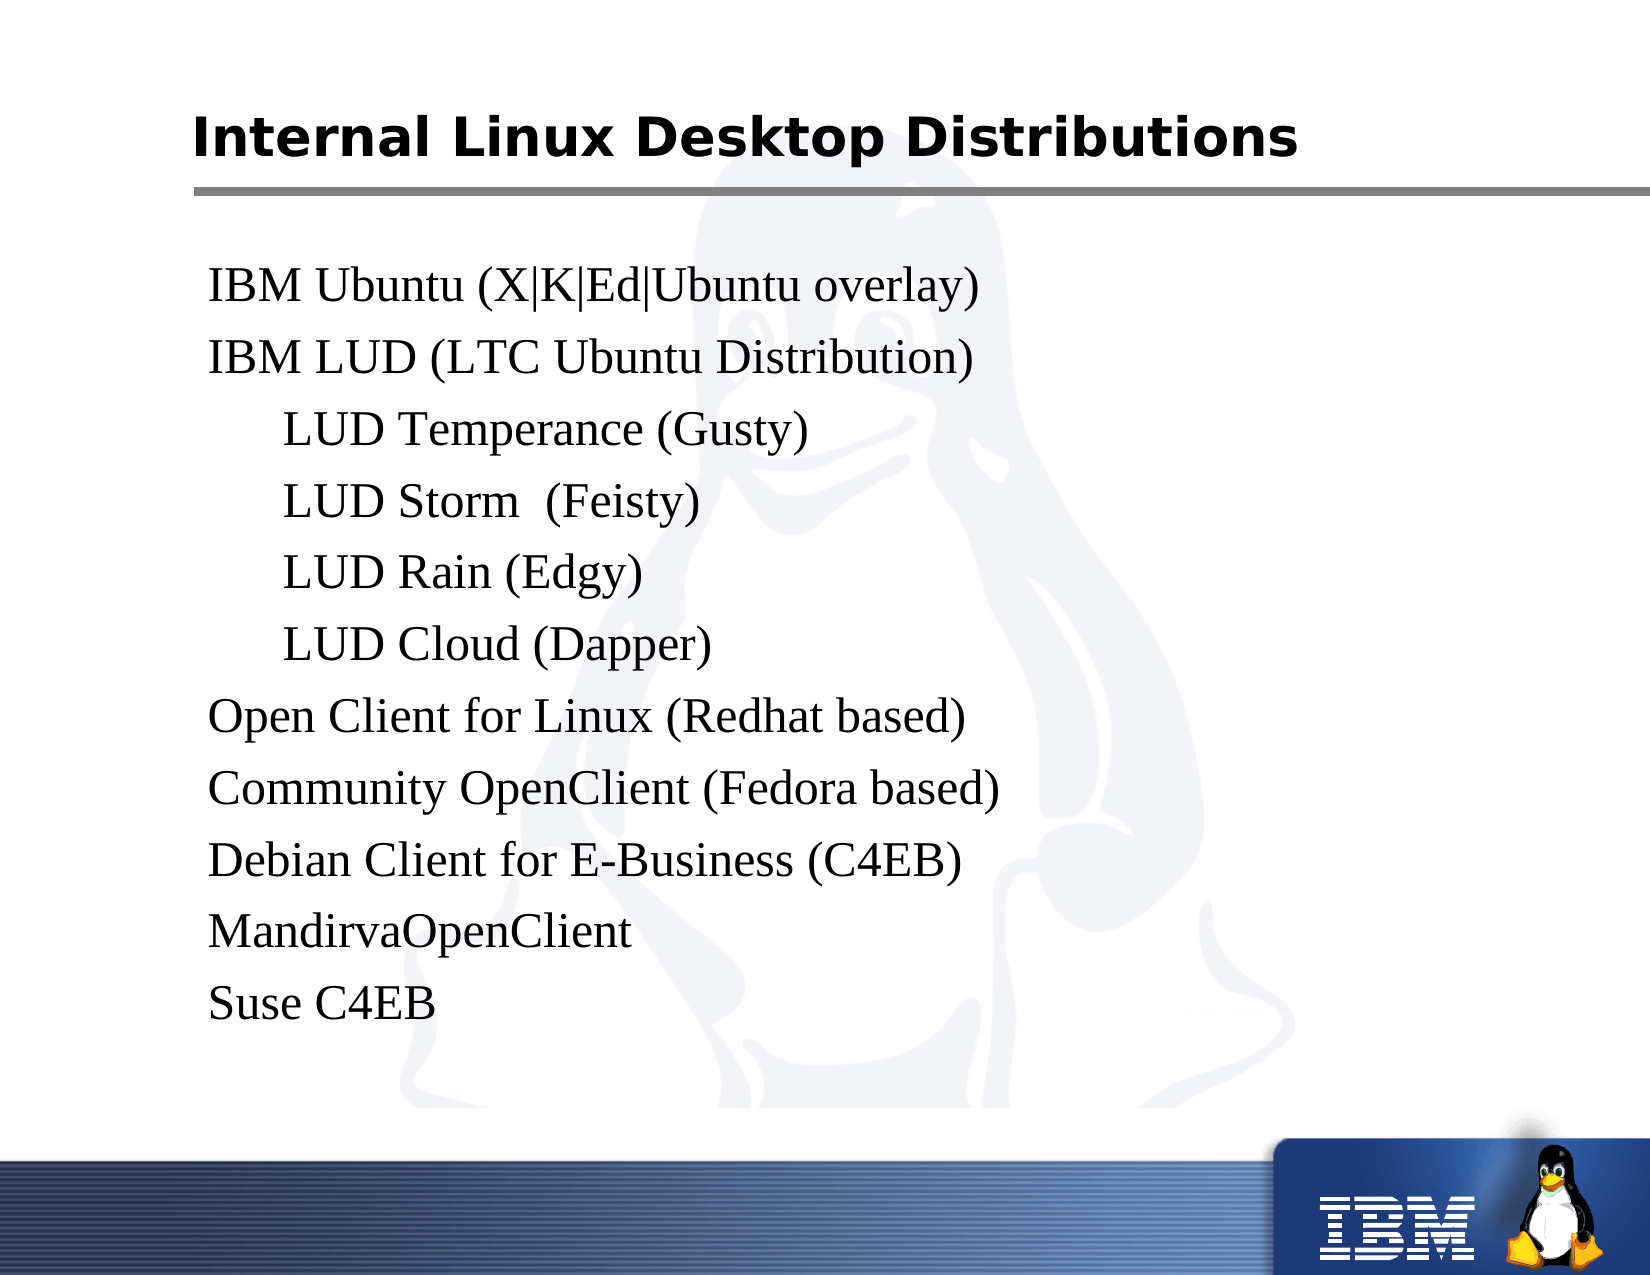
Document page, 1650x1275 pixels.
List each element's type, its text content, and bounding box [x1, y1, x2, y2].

title Internal Linux Desktop Distributions [191, 70, 1463, 205]
text_box IBM Ubuntu (X|K|Ed|Ubuntu overlay) IBM LUD (LTC Ubuntu Distribution) LUD Temperance (Gusty) LUD Storm (Feisty) LUD Rain (Edgy) LUD Cloud (Dapper) Open Client for Linux (Redhat based) Community OpenClient (Fedora based) Debian Client for E-Business (C4EB) MandirvaOpenClient Suse C4EB [195, 252, 1436, 1023]
